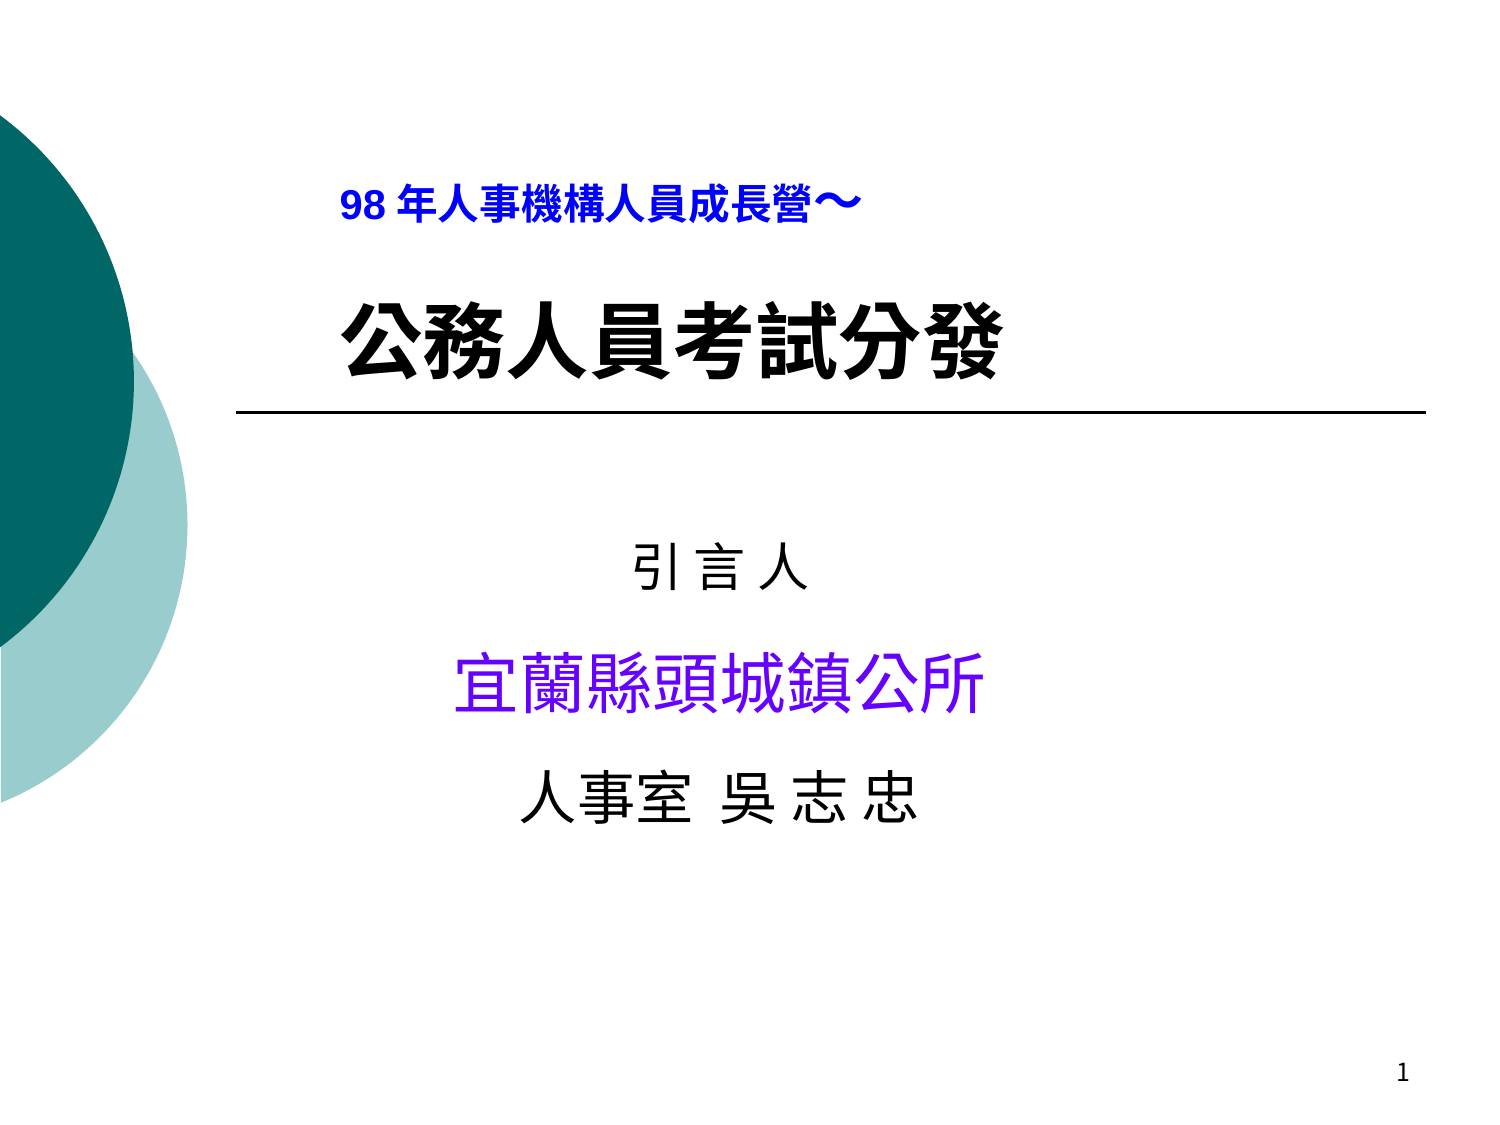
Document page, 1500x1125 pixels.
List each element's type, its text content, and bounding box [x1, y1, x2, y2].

subtitle 引 言 人 宜蘭縣頭城鎮公所 人事室 吳 志 忠 [194, 527, 1245, 870]
title 98年人事機構人員成長營～ 公務人員考試分發 [324, 148, 1176, 398]
